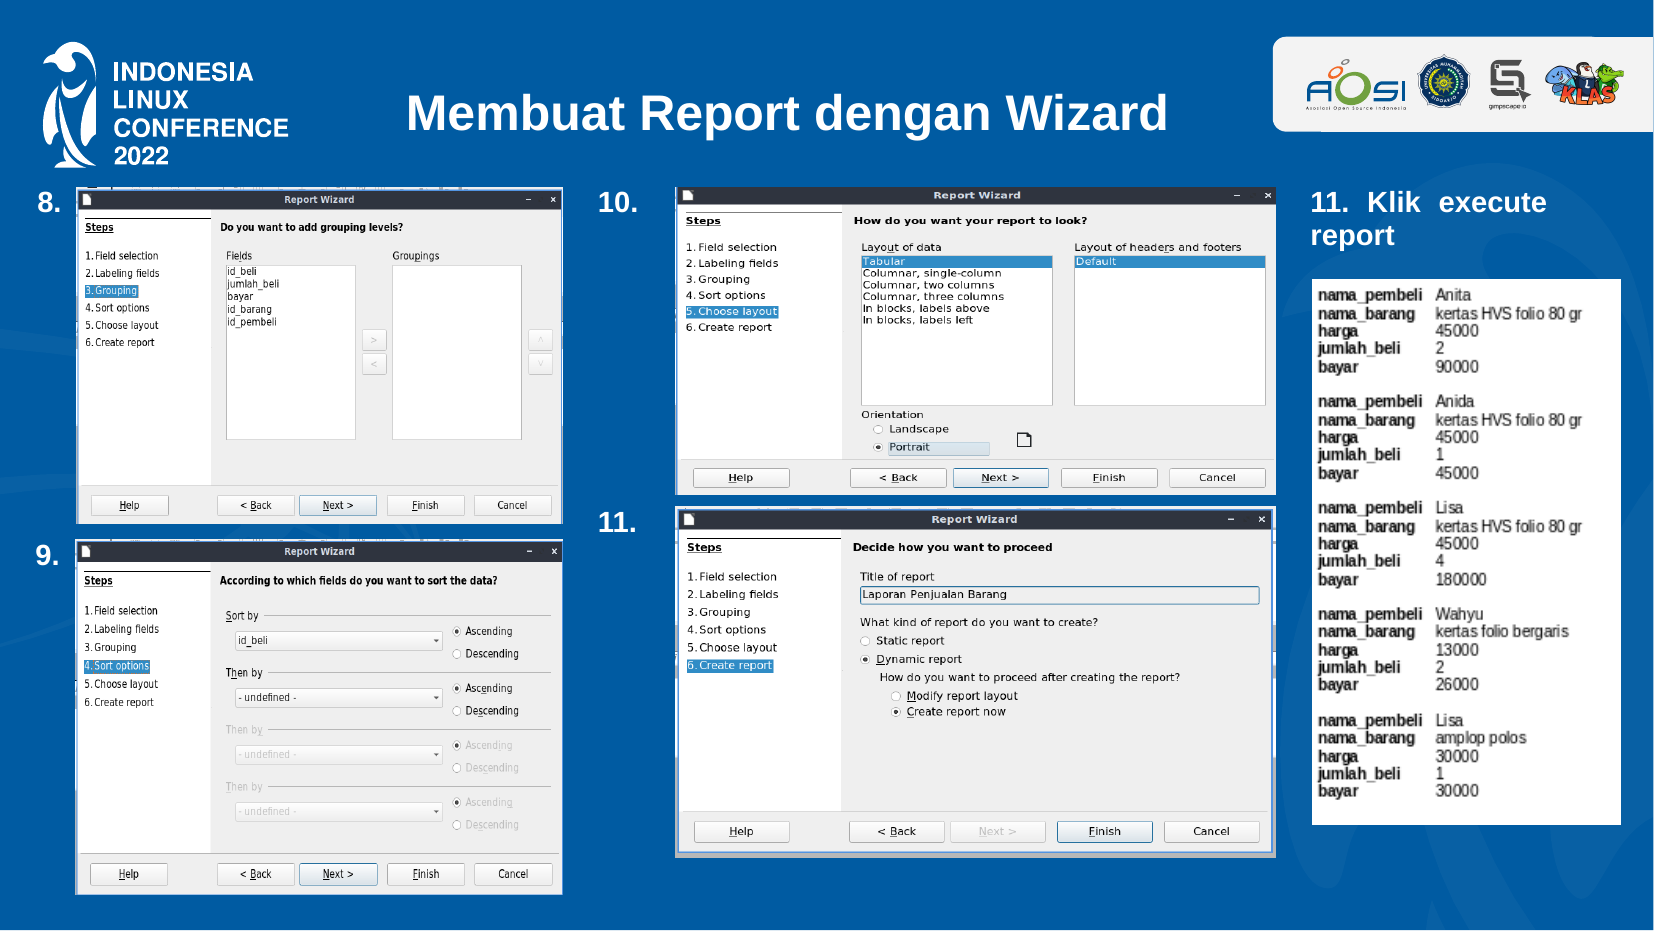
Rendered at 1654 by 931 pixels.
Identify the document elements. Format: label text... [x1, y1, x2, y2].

title Membuat Report dengan Wizard [75, 85, 1501, 186]
text_box 11. Klik execute report [1275, 186, 1654, 280]
picture [1545, 62, 1624, 105]
picture [675, 601, 1276, 858]
text_box 9. [0, 539, 75, 601]
picture [1312, 279, 1621, 825]
text_box 8. [1, 186, 562, 248]
picture [675, 187, 1276, 495]
picture [76, 187, 563, 524]
text_box 11. [562, 506, 1312, 601]
picture [1417, 54, 1471, 85]
text_box 10. [562, 186, 1275, 280]
picture [75, 539, 563, 896]
